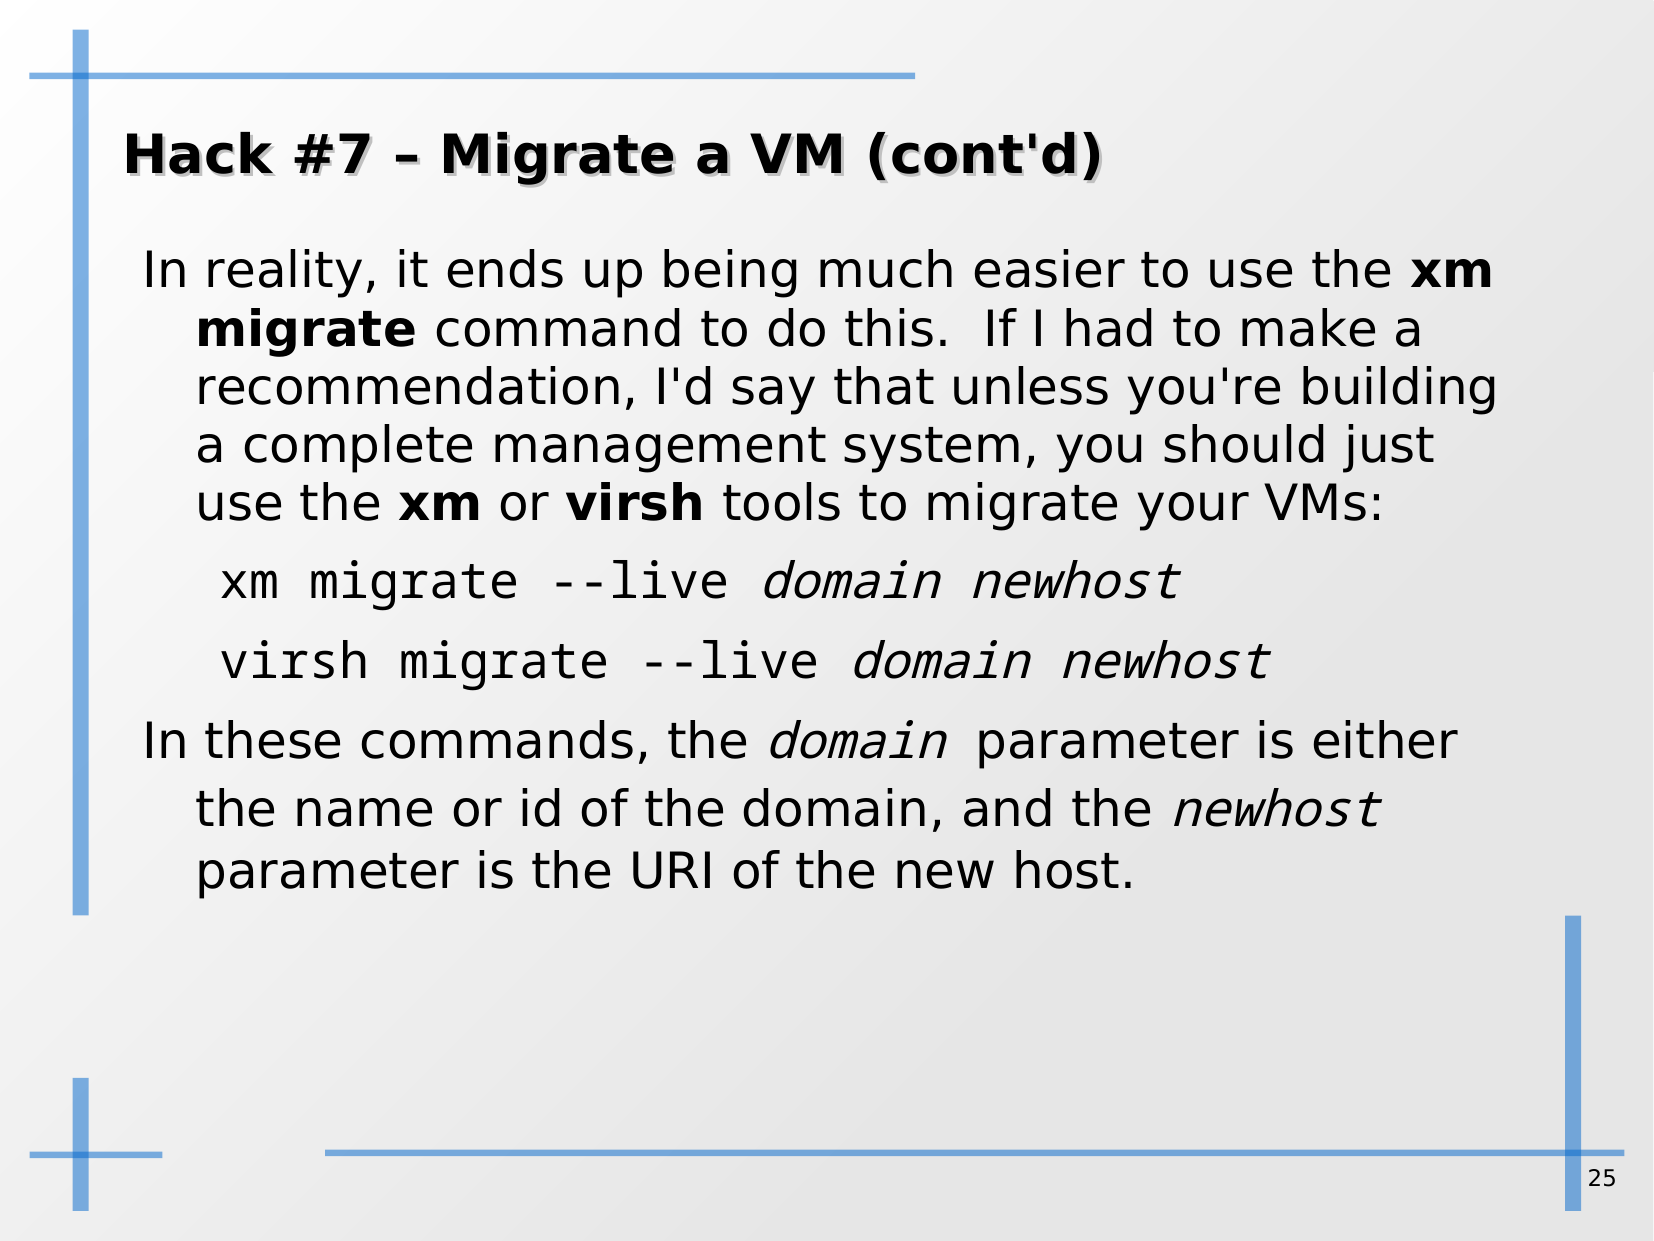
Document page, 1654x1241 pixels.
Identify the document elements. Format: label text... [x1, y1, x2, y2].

title Hack #7 – Migrate a VM (cont'd) [122, 91, 1524, 219]
list In reality, it ends up being much easier to use the xm migrate command to do this. If I had to make a recommendation, I'd say that unless you're building a complete management system, you should just use the xm or virsh tools to migrate your VMs: xm migrate --live domain newhost virsh migrate --live domain newhost In these commands, the domain parameter is either the name or id of the domain, and the newhost parameter is the URI of the new host. [124, 241, 1526, 1133]
